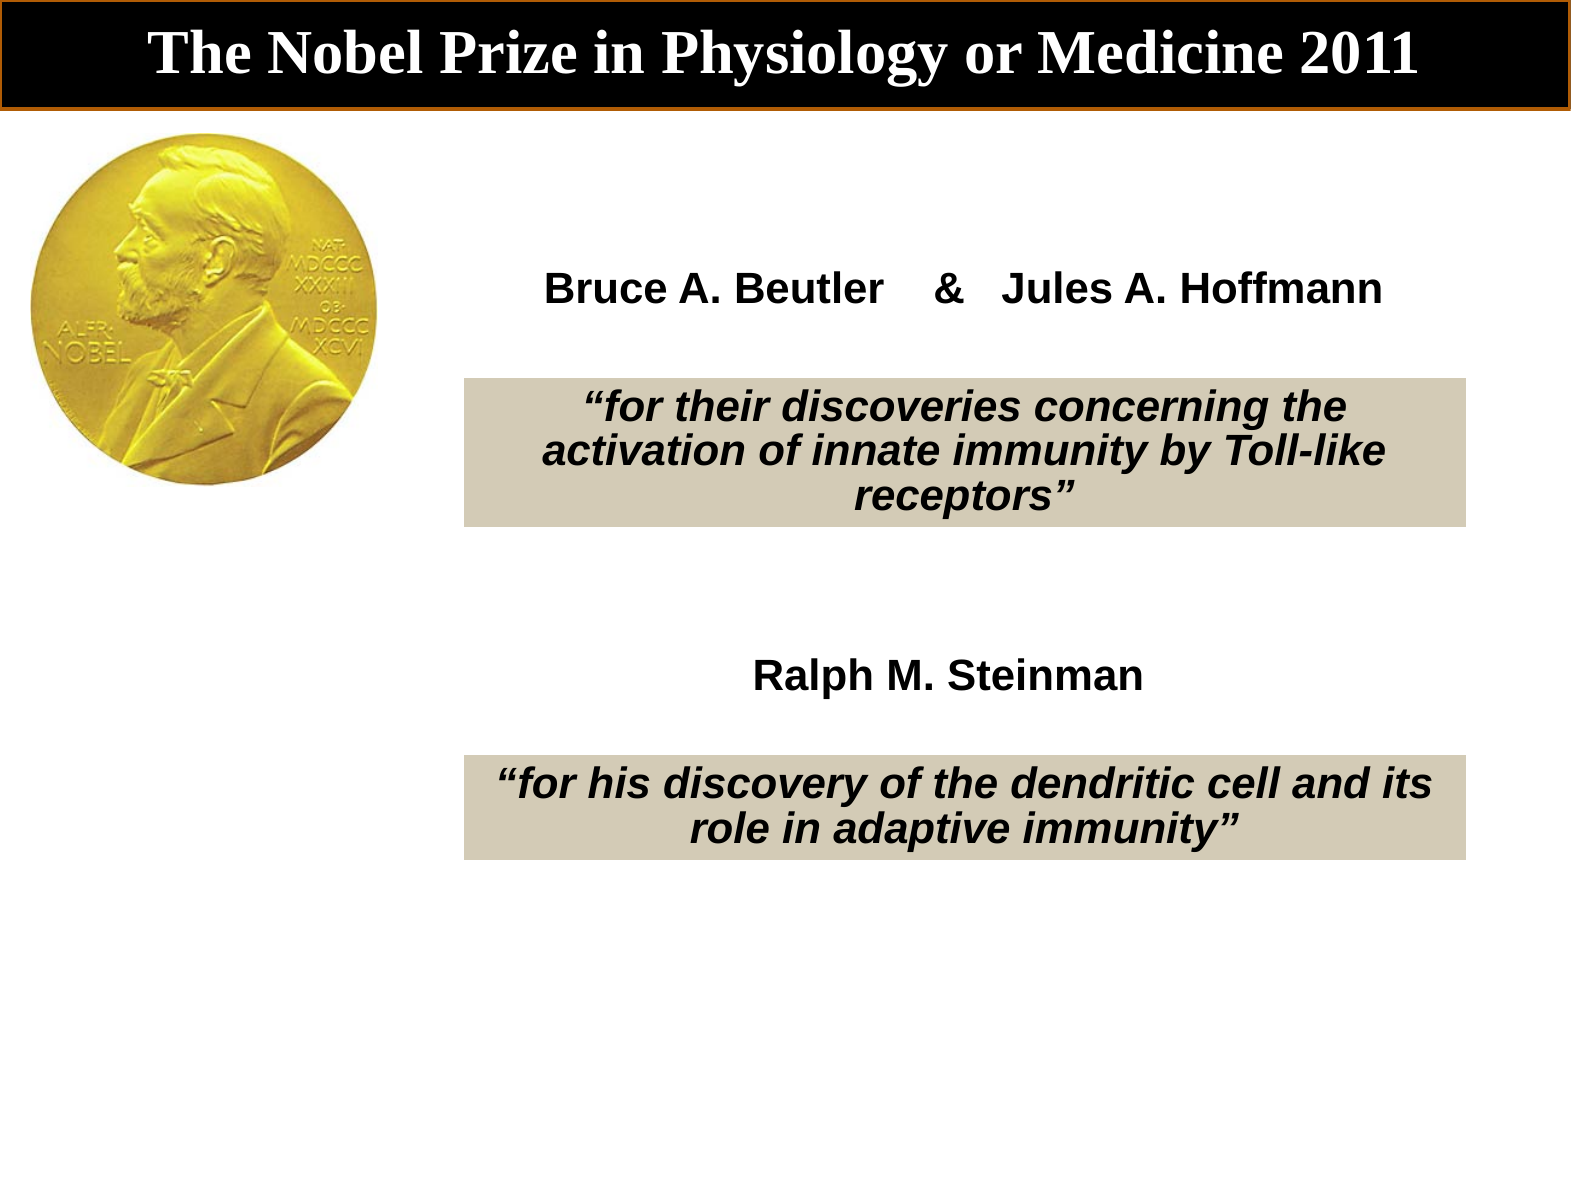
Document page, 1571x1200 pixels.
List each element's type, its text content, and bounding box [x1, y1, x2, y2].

text_box Bruce A. Beutler & Jules A. Hoffmann [528, 260, 1400, 320]
text_box “for his discovery of the dendritic cell and its role in adaptive immunity” [464, 755, 1466, 860]
text_box “for their discoveries concerning the activation of innate immunity by Toll-like receptors” [464, 378, 1466, 527]
text_box Ralph M. Steinman [737, 647, 1160, 708]
picture [30, 133, 378, 487]
text_box The Nobel Prize in Physiology or Medicine 2011 [0, 0, 1571, 109]
